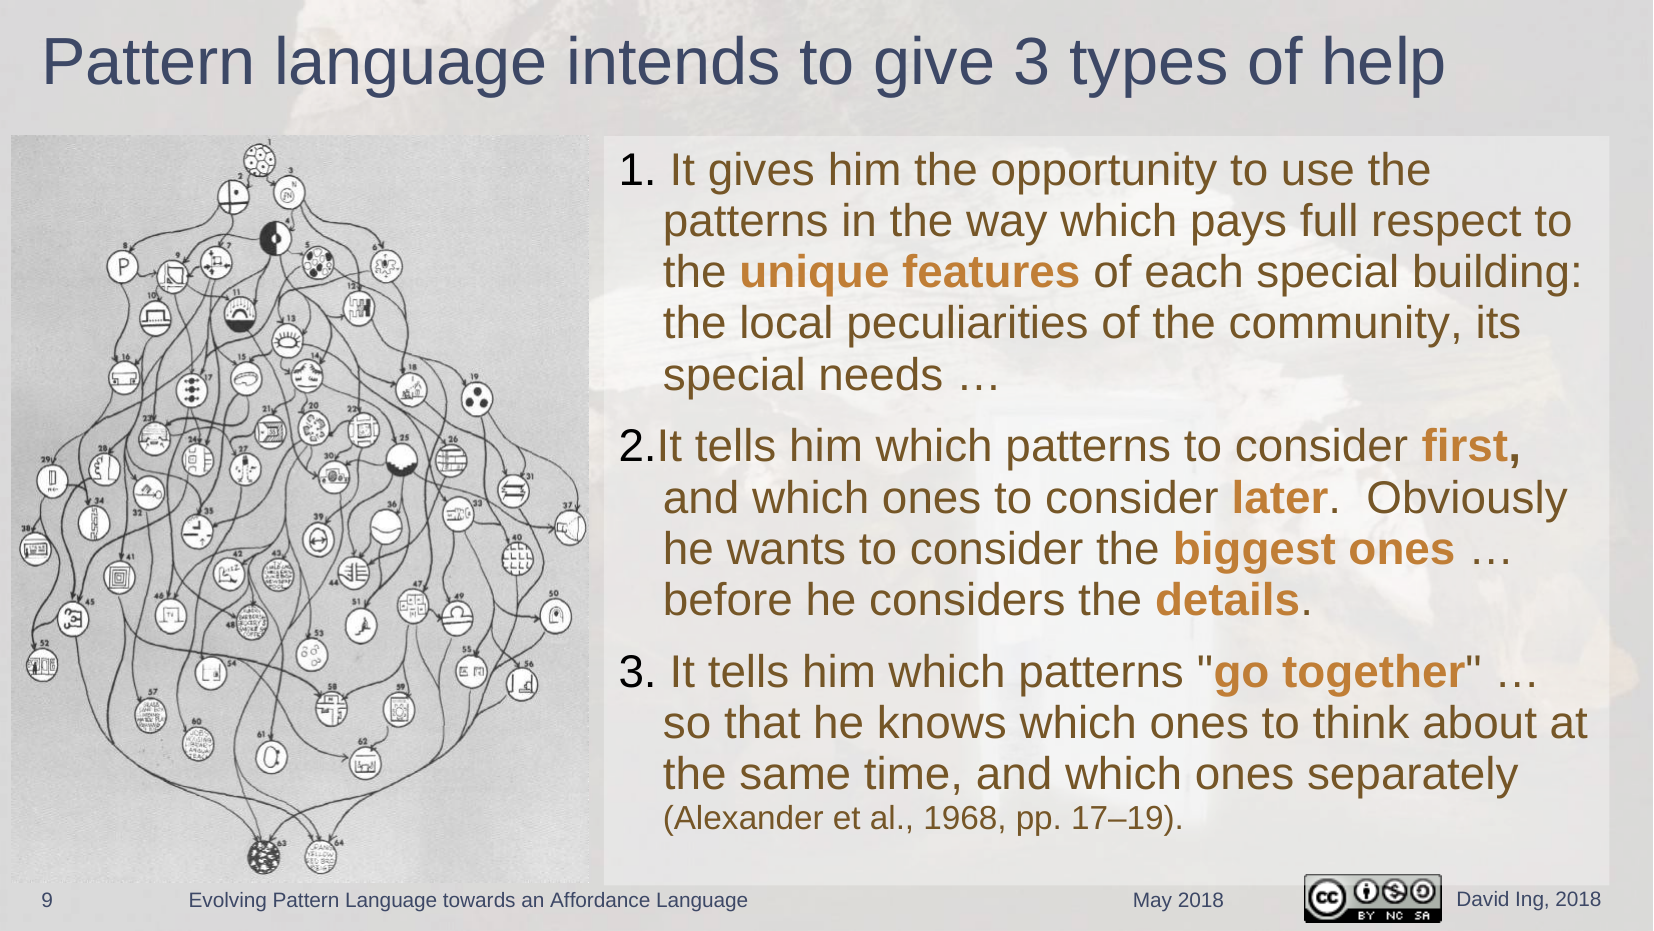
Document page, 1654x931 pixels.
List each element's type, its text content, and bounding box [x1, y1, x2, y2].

text_box It gives him the opportunity to use the patterns in the way which pays full respect to the unique features of each special building: the local peculiarities of the community, its special needs … It tells him which patterns to consider first, and which ones to consider later. Obviously he wants to consider the biggest ones … before he considers the details. It tells him which patterns "go together" … so that he knows which ones to think about at the same time, and which ones separately (Alexander et al., 1968, pp. 17–19). [603, 136, 1610, 886]
title Pattern language intends to give 3 types of help [41, 30, 1613, 155]
picture [1304, 886, 1442, 923]
picture [11, 135, 589, 883]
text_box 1967 Pattern Manual [0, 0, 1653, 931]
